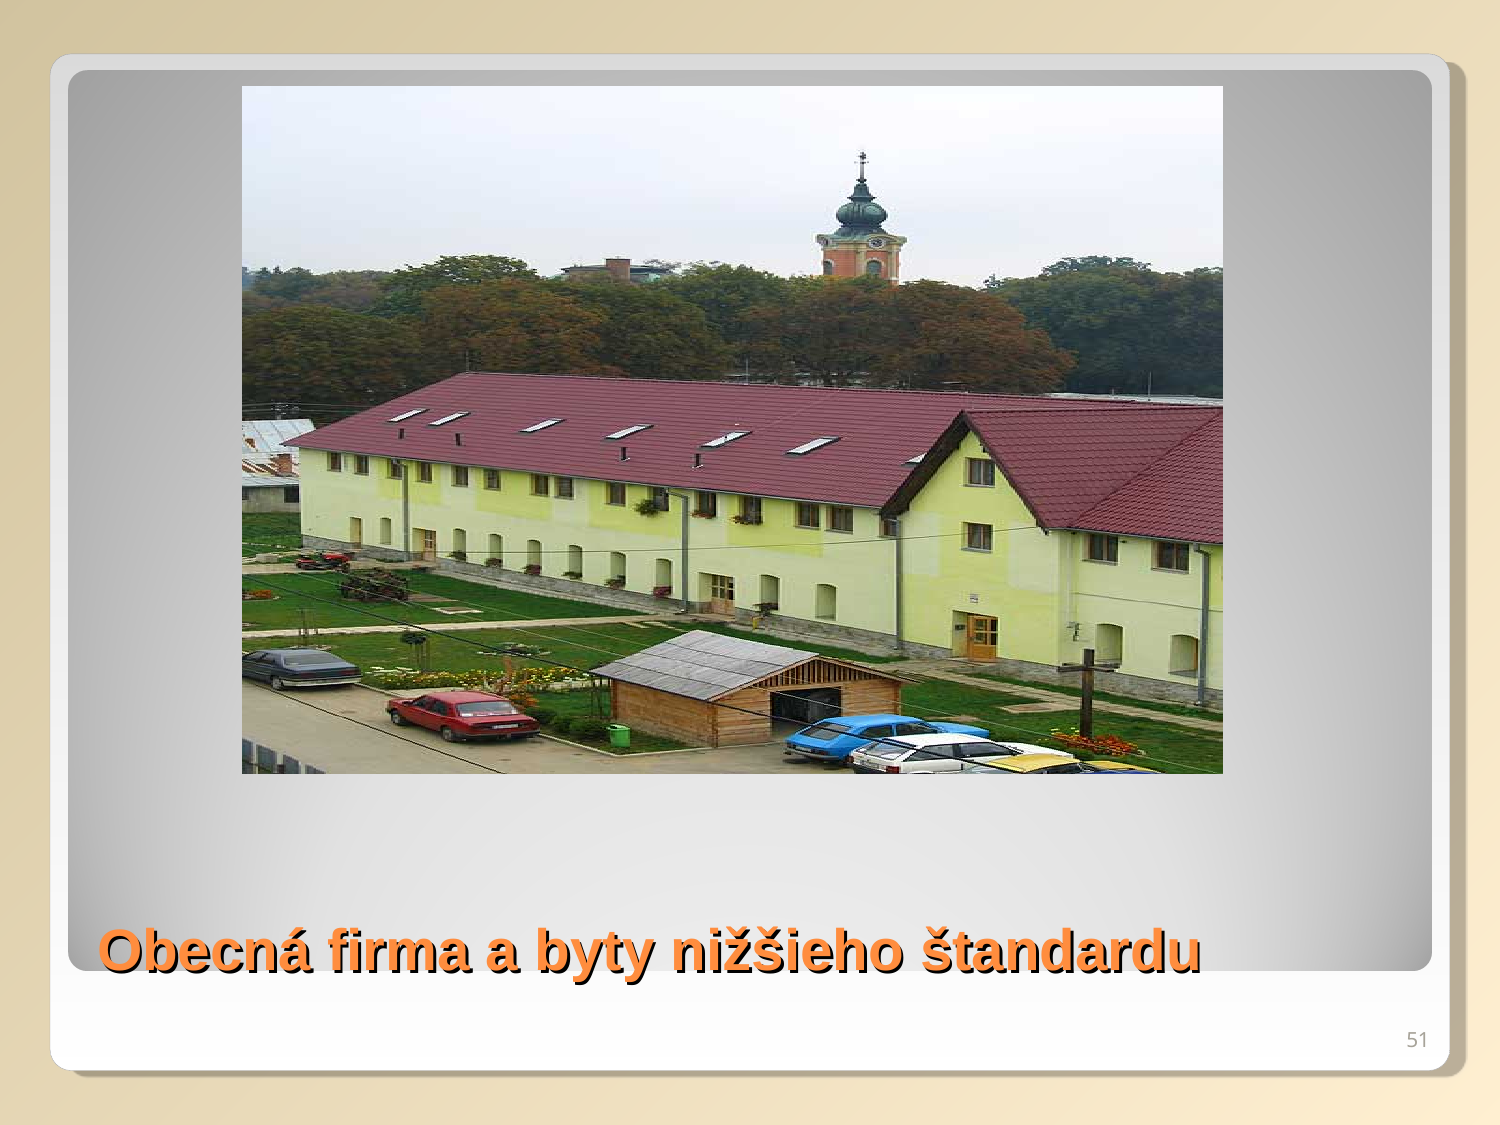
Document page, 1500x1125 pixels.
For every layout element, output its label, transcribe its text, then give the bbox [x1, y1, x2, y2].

text_box [242, 86, 1223, 775]
picture [67, 69, 1433, 972]
text_box <number> [1369, 1002, 1445, 1063]
title Obecná firma a byty nižšieho štandardu [82, 817, 1426, 991]
